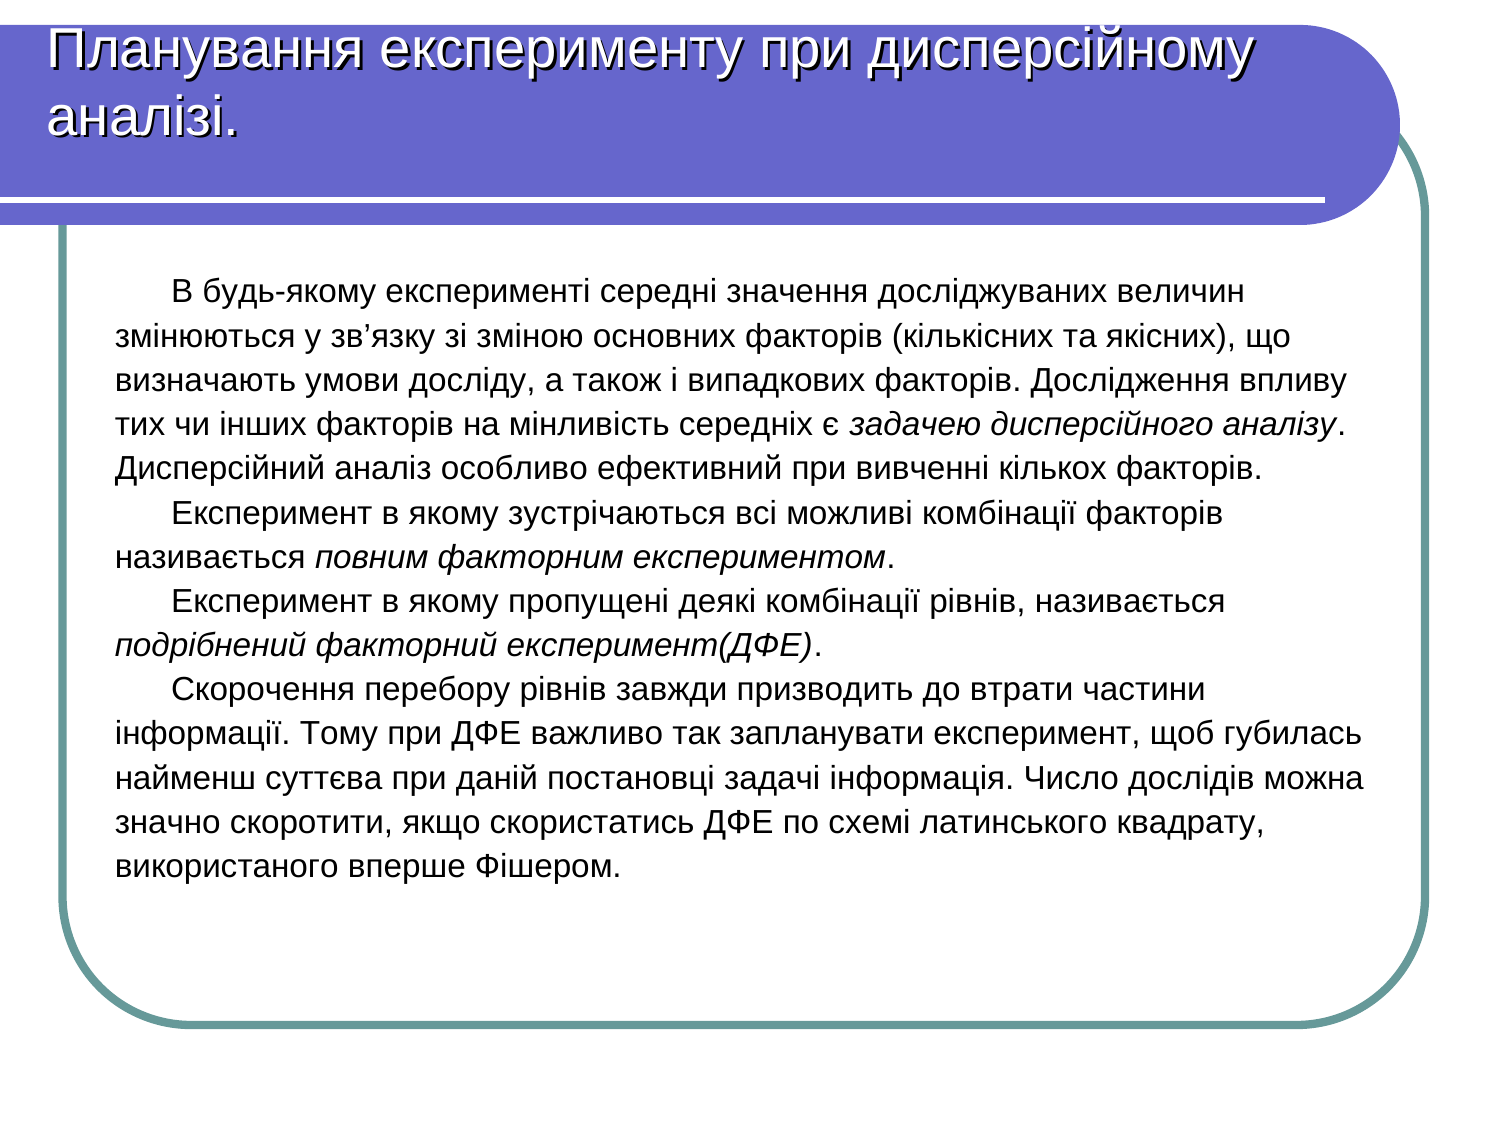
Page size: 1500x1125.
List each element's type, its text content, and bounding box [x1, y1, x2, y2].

title Планування експерименту при дисперсійному аналізі. [31, 3, 1347, 222]
list В будь-якому експерименті середні значення досліджуваних величин змінюються у зв’язку зі зміною основних факторів (кількісних та якісних), що визначають умови досліду, а також і випадкових факторів. Дослідження впливу тих чи інших факторів на мінливість середніх є задачею дисперсійного аналізу. Дисперсійний аналіз особливо ефективний при вивченні кількох факторів. Експеримент в якому зустрічаються всі можливі комбінації факторів називається повним факторним експериментом. Експеримент в якому пропущені деякі комбінації рівнів, називається подрібнений факторний експеримент(ДФЕ). Скорочення перебору рівнів завжди призводить до втрати частини інформації. Тому при ДФЕ важливо так запланувати експеримент, щоб губилась найменш суттєва при даній постановці задачі інформація. Число дослідів можна значно скоротити, якщо скористатись ДФЕ по схемі латинського квадрату, використаного вперше Фішером. [99, 262, 1401, 988]
